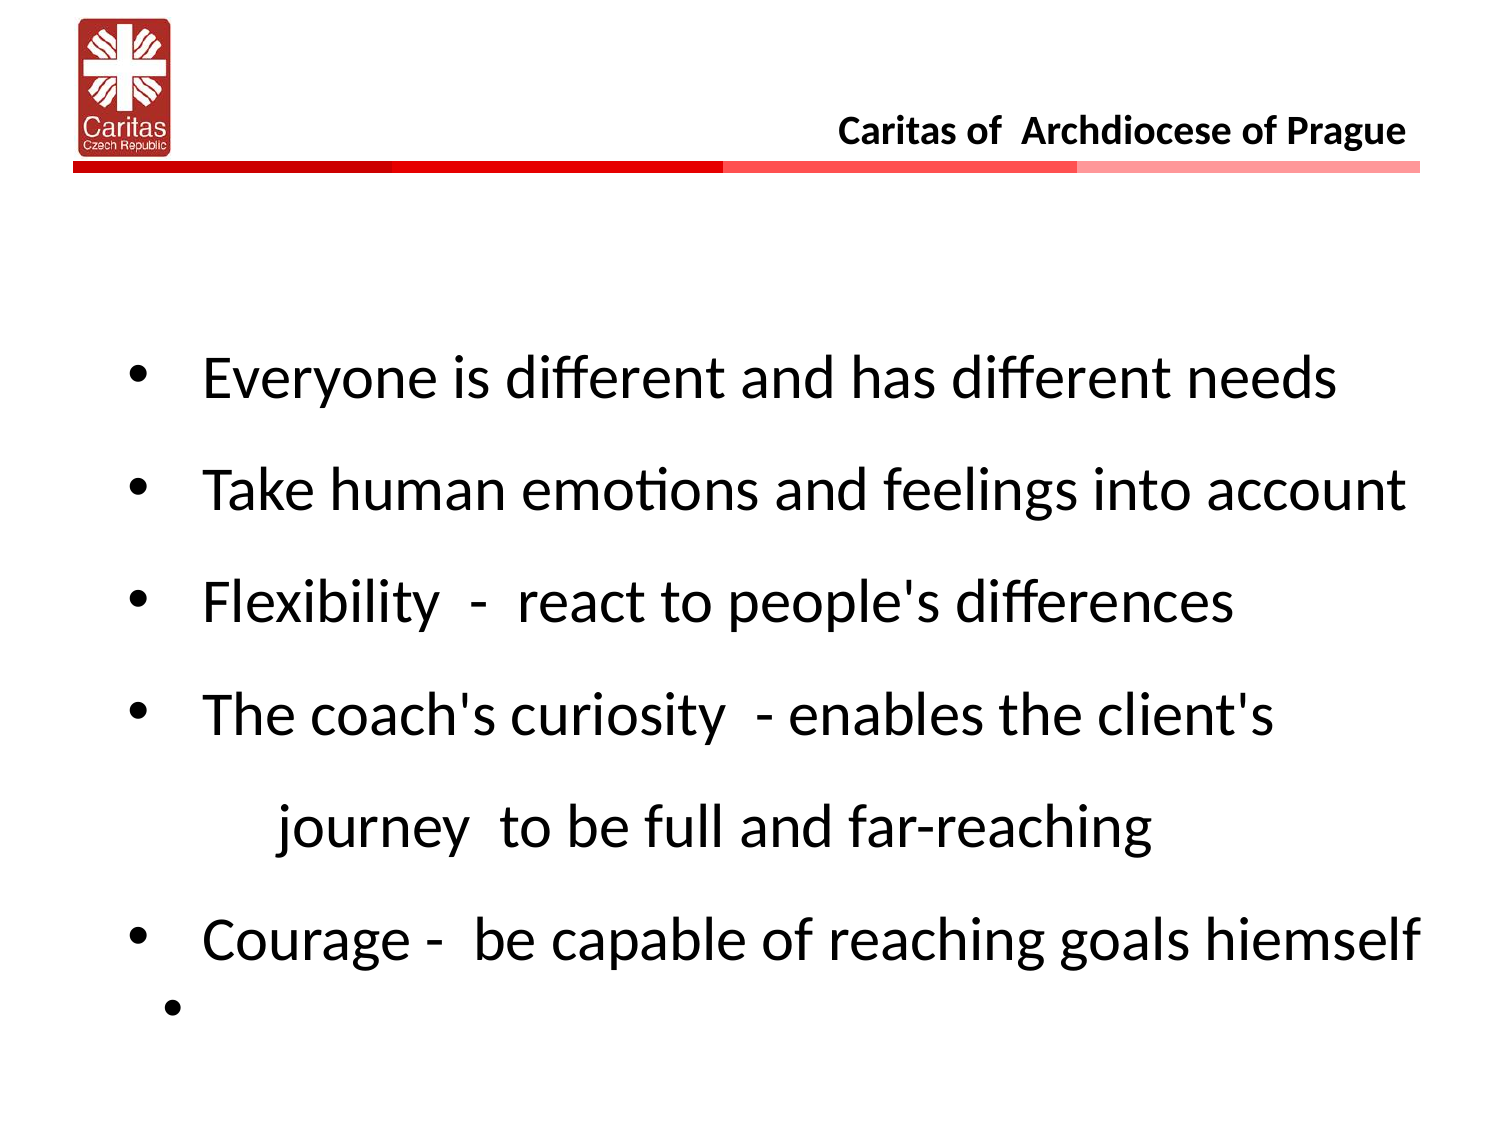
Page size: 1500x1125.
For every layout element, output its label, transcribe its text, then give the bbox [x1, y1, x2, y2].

text_box Everyone is different and has different needs Take human emotions and feelings into account Flexibility - react to people's differences The coach's curiosity - enables the client's journey to be full and far-reaching Courage - be capable of reaching goals hiemself [112, 291, 1462, 1023]
picture [74, 17, 174, 160]
text_box [73, 161, 1420, 173]
text_box Caritas of Archdiocese of Prague [253, 88, 1459, 191]
